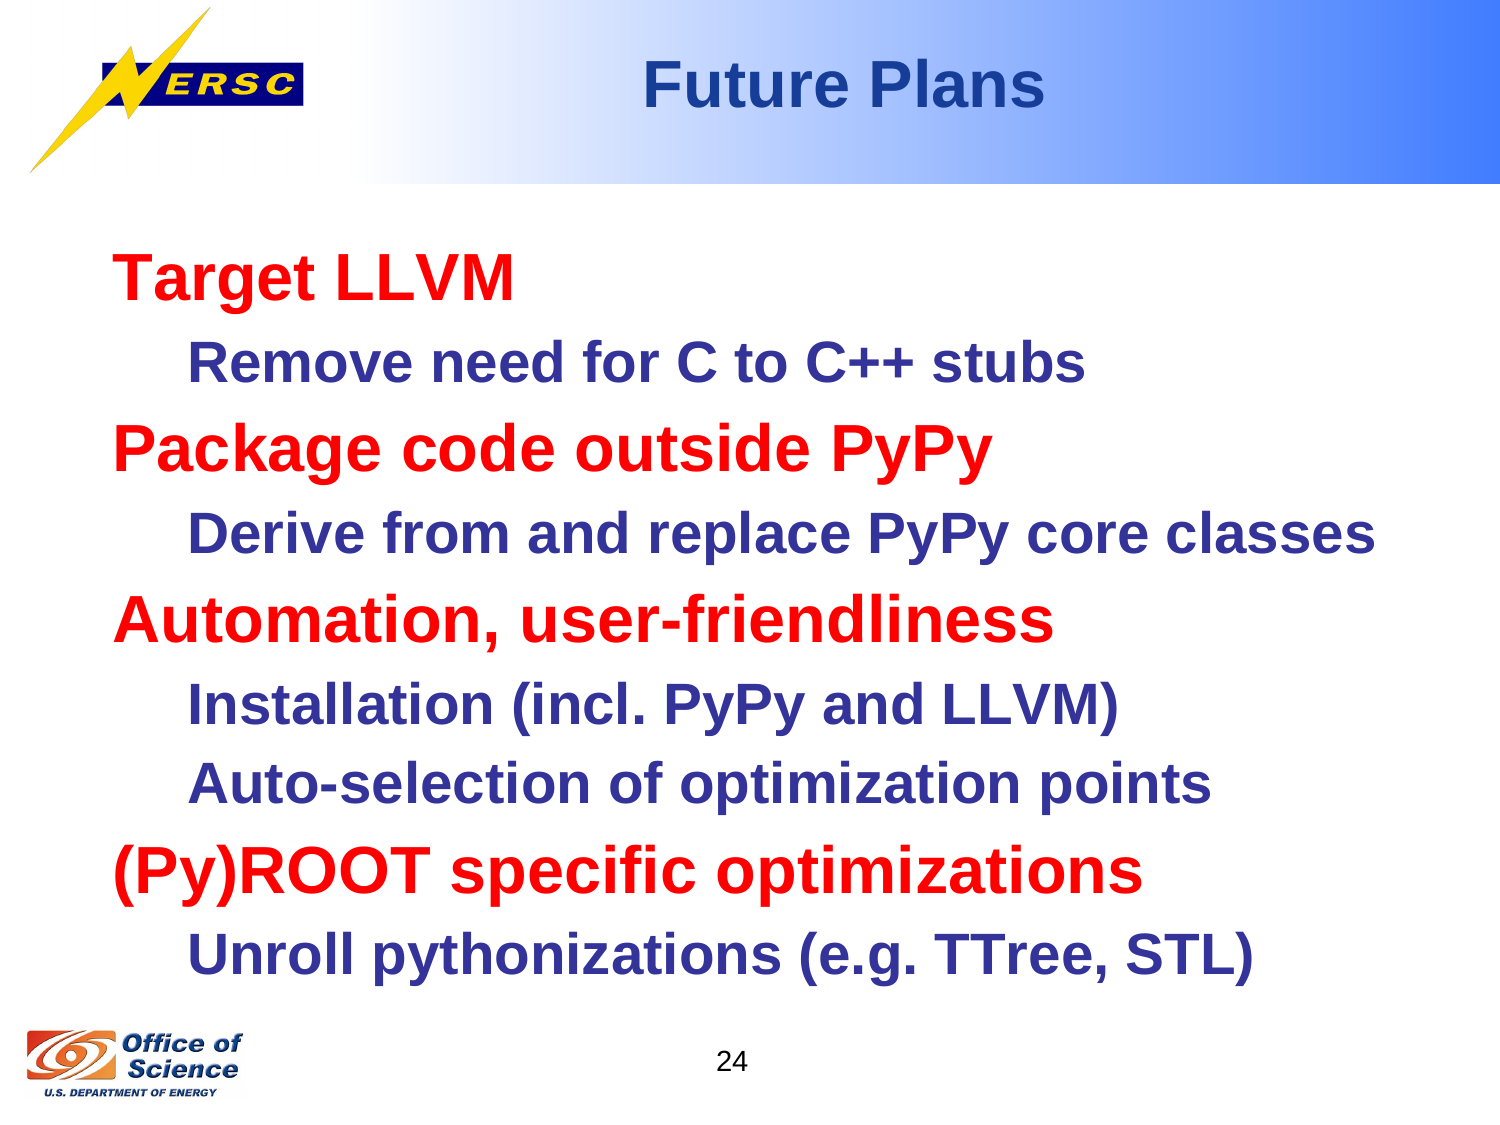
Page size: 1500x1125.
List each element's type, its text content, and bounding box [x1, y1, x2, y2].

title Future Plans [364, 13, 1326, 156]
list Target LLVM Remove need for C to C++ stubs Package code outside PyPy Derive from and replace PyPy core classes Automation, user-friendliness Installation (incl. PyPy and LLVM) Auto-selection of optimization points (Py)ROOT specific optimizations Unroll pythonizations (e.g. TTree, STL) [112, 240, 1440, 1001]
picture [22, 1026, 246, 1100]
picture [0, 0, 352, 182]
